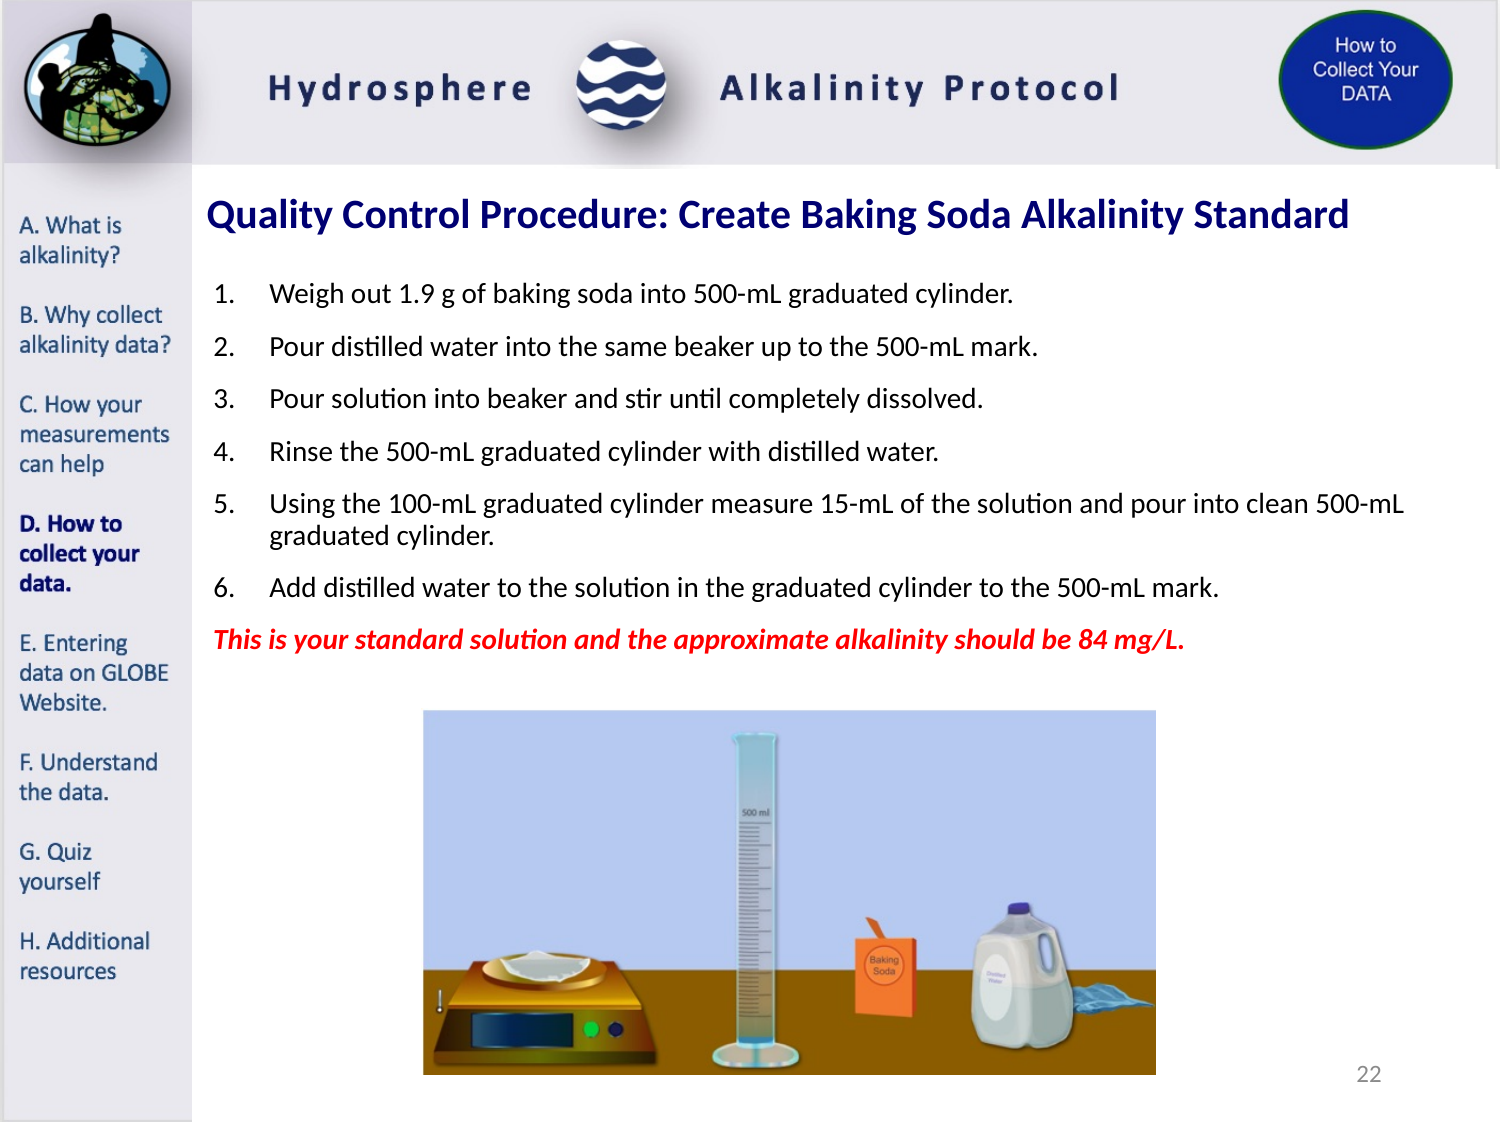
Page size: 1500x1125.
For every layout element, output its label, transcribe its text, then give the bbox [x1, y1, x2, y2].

list Weigh out 1.9 g of baking soda into 500-mL graduated cylinder. Pour distilled water into the same beaker up to the 500-mL mark. Pour solution into beaker and stir until completely dissolved. Rinse the 500-mL graduated cylinder with distilled water. Using the 100-mL graduated cylinder measure 15-mL of the solution and pour into clean 500-mL graduated cylinder. Add distilled water to the solution in the graduated cylinder to the 500-mL mark. This is your standard solution and the approximate alkalinity should be 84 mg/L. [198, 271, 1424, 985]
picture [421, 708, 1156, 1076]
title Quality Control Procedure: Create Baking Soda Alkalinity Standard 2 [191, 168, 1486, 261]
picture [0, 0, 1500, 1123]
slide_number <number> [1059, 1042, 1397, 1103]
